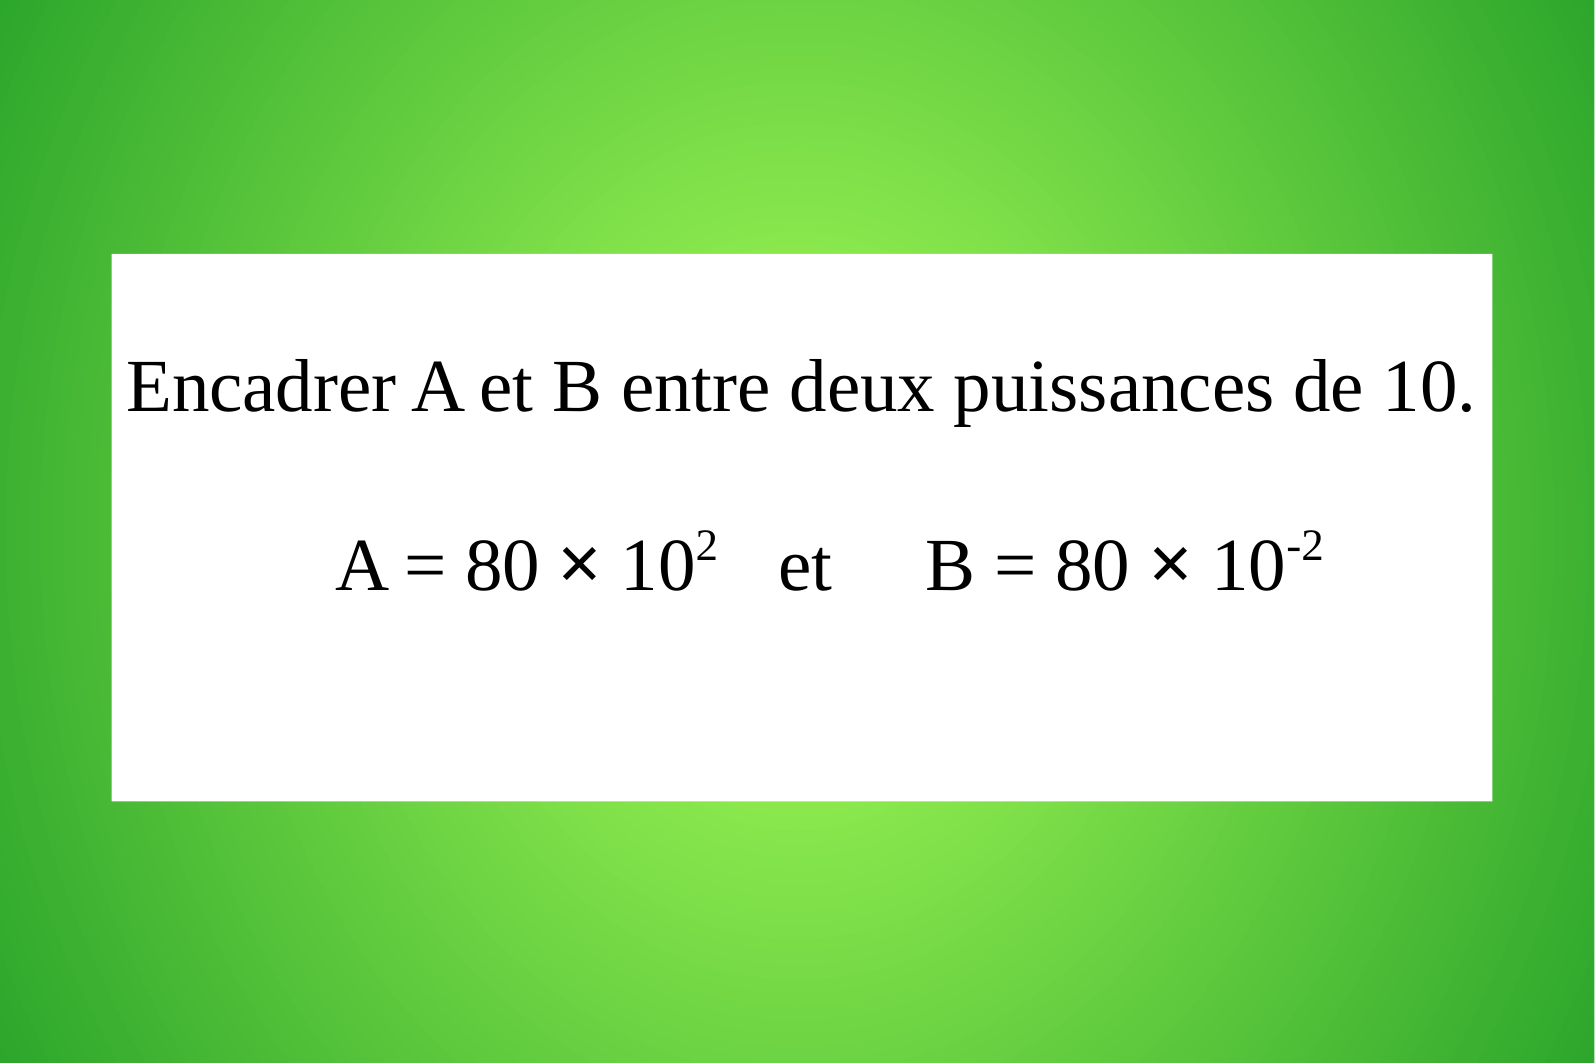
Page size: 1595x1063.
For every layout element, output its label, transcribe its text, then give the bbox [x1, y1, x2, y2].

text_box Encadrer A et B entre deux puissances de 10. A = 80 × 102 et B = 80 × 10-2 [111, 253, 1493, 802]
picture [0, 0, 1595, 1063]
